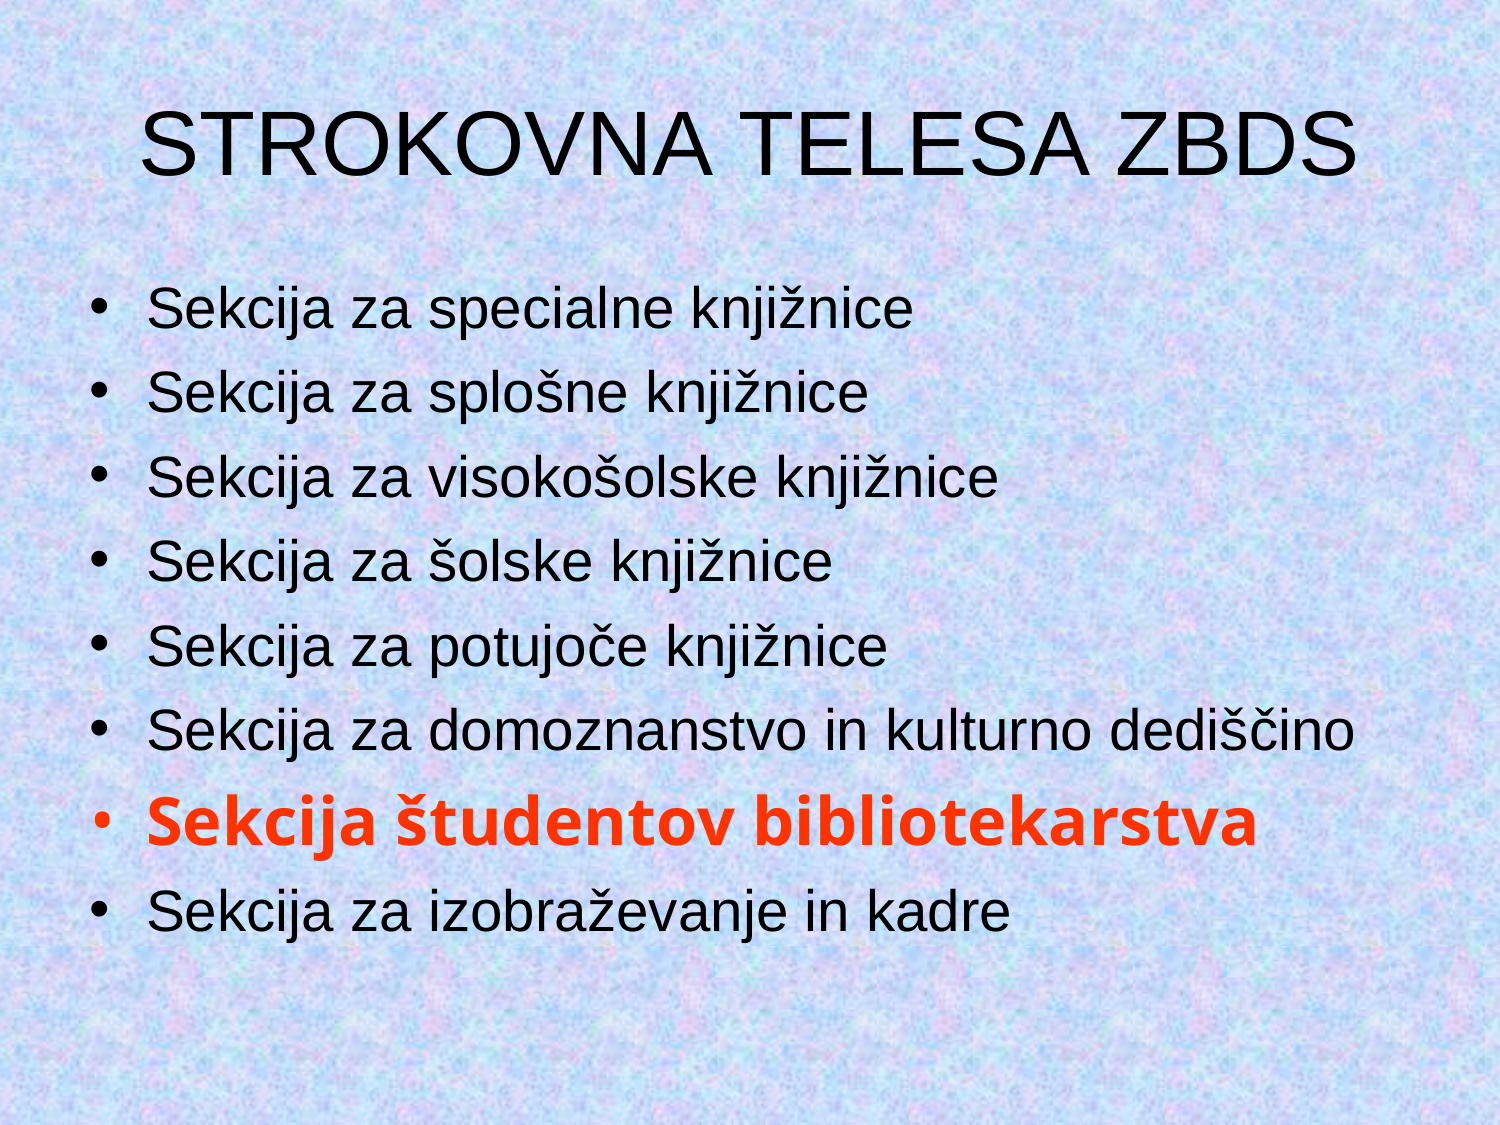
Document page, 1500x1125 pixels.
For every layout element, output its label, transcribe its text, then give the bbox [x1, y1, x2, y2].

title STROKOVNA TELESA ZBDS [75, 45, 1426, 233]
list Sekcija za specialne knjižnice Sekcija za splošne knjižnice Sekcija za visokošolske knjižnice Sekcija za šolske knjižnice Sekcija za potujoče knjižnice Sekcija za domoznanstvo in kulturno dediščino Sekcija študentov bibliotekarstva Sekcija za izobraževanje in kadre [75, 262, 1426, 1006]
picture [0, 0, 1500, 1125]
